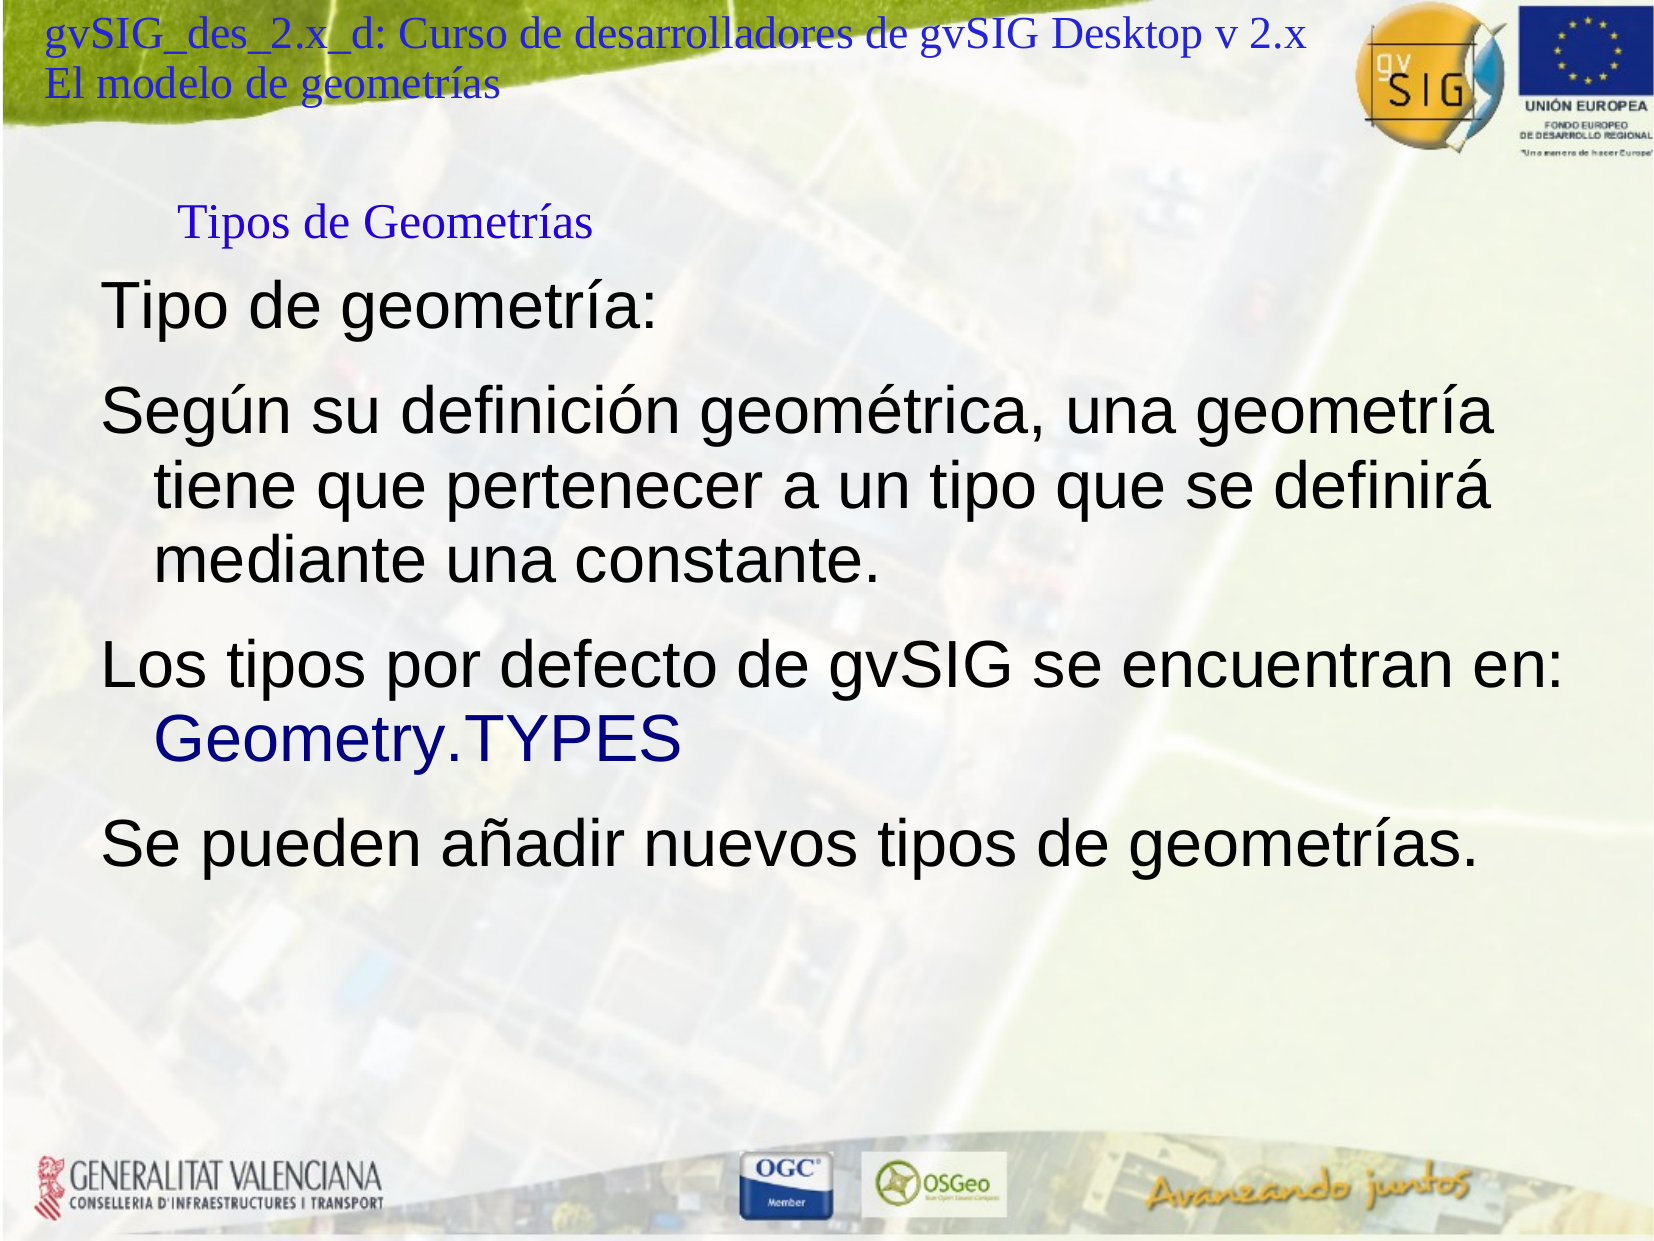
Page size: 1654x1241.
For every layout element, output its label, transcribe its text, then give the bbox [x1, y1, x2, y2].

title Tipos de Geometrías [177, 95, 1329, 347]
picture [2, 0, 1654, 1241]
list Tipo de geometría: Según su definición geométrica, una geometría tiene que pertenecer a un tipo que se definirá mediante una constante. Los tipos por defecto de gvSIG se encuentran en: Geometry.TYPES Se pueden añadir nuevos tipos de geometrías. [82, 268, 1571, 1187]
